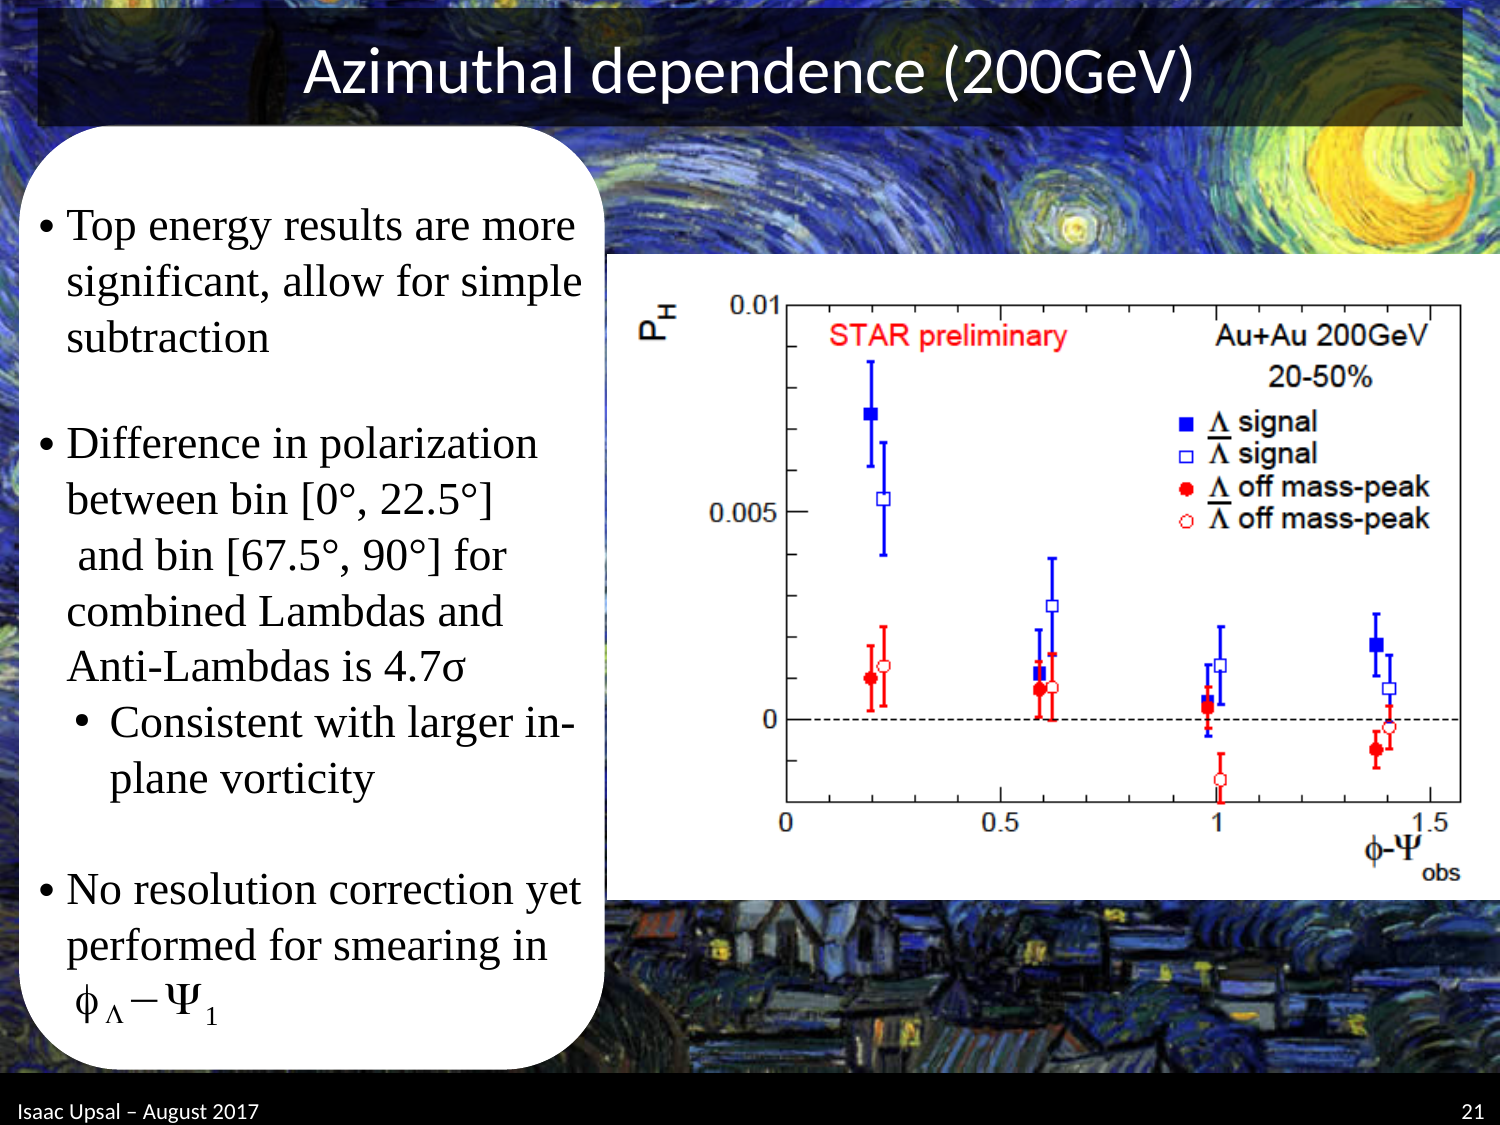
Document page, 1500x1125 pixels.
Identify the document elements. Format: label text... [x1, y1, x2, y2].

text_box [23, 129, 601, 1020]
title Azimuthal dependence (200GeV) [37, 7, 1463, 127]
chart [69, 981, 226, 1031]
picture [0, 0, 1500, 1073]
text_box Top energy results are more significant, allow for simple subtraction Difference in polarization between bin [0°, 22.5°] and bin [67.5°, 90°] for combined Lambdas and Anti-Lambdas is 4.7σ Consistent with larger in-plane vorticity No resolution correction yet performed for smearing in [38, 195, 594, 1125]
